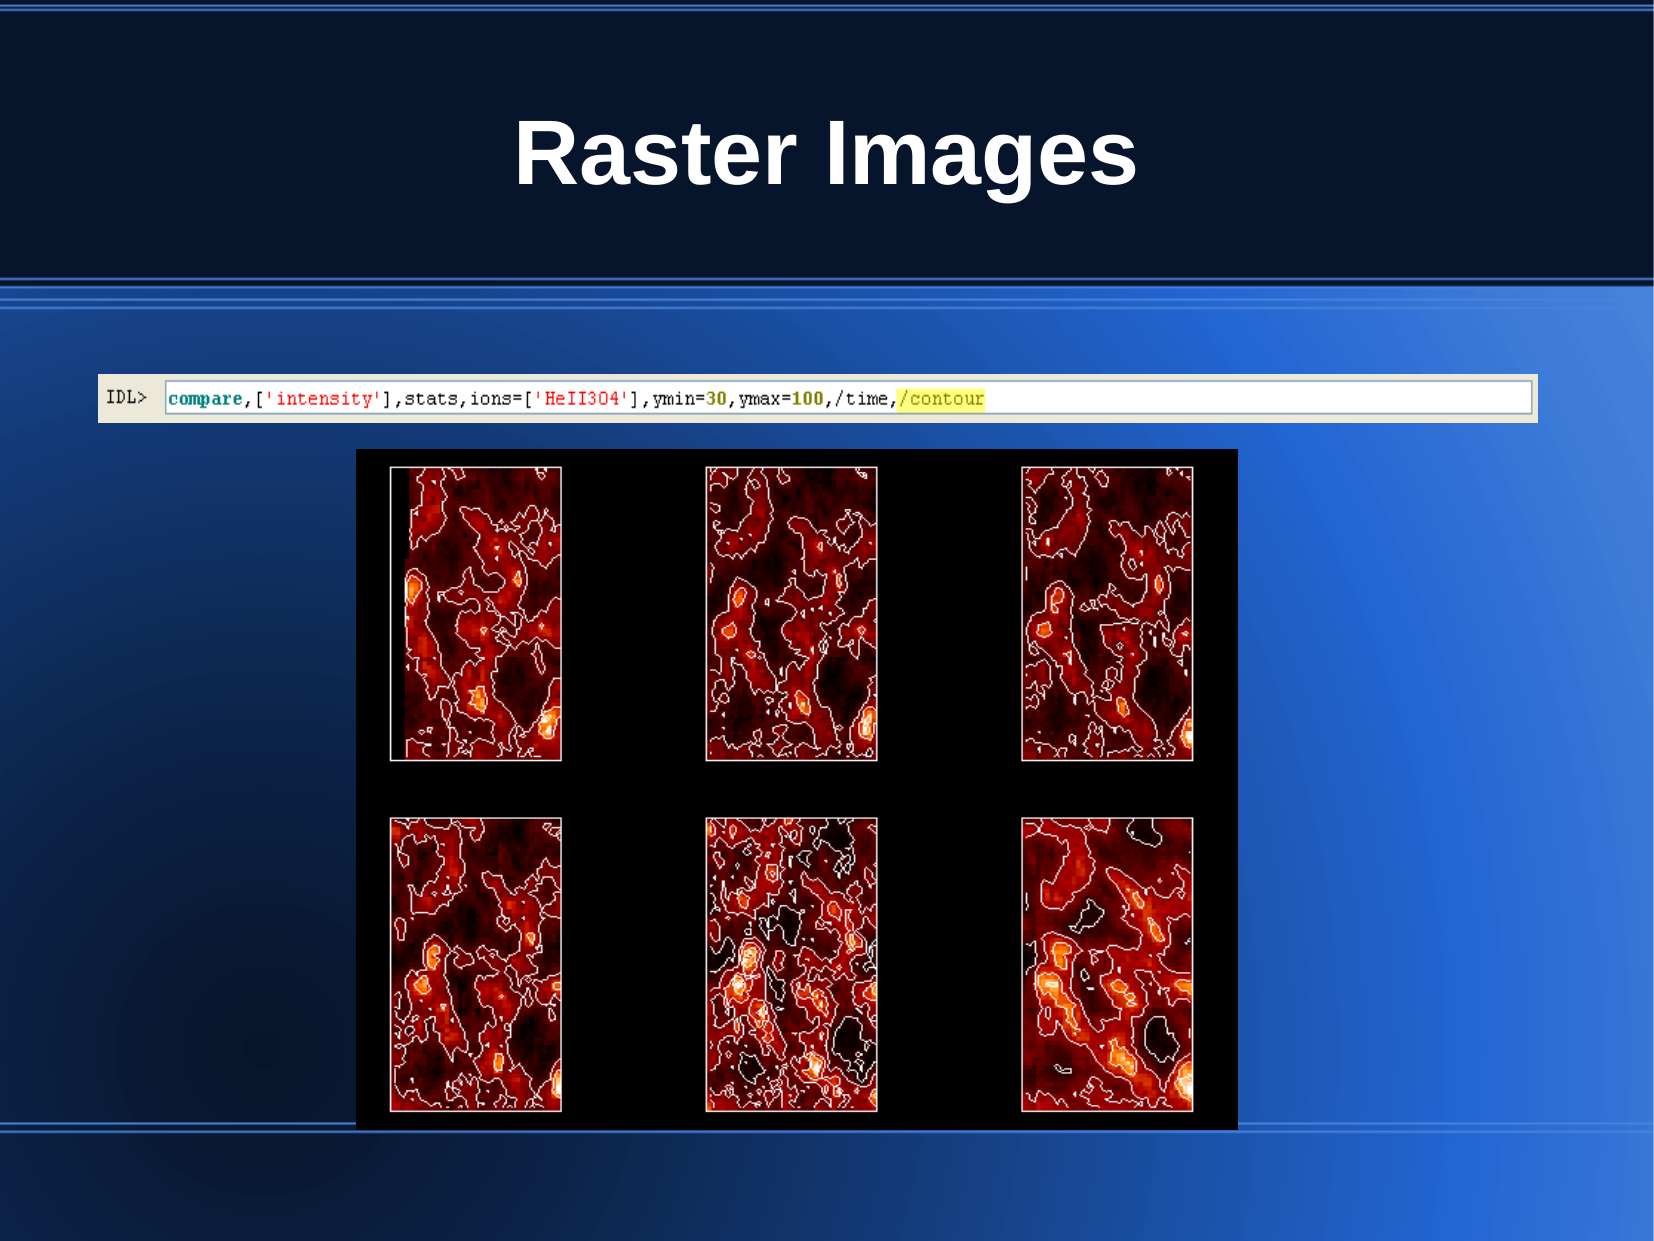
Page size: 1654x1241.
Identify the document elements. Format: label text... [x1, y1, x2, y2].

title Raster Images [82, 56, 1571, 250]
picture [0, 0, 1654, 1241]
